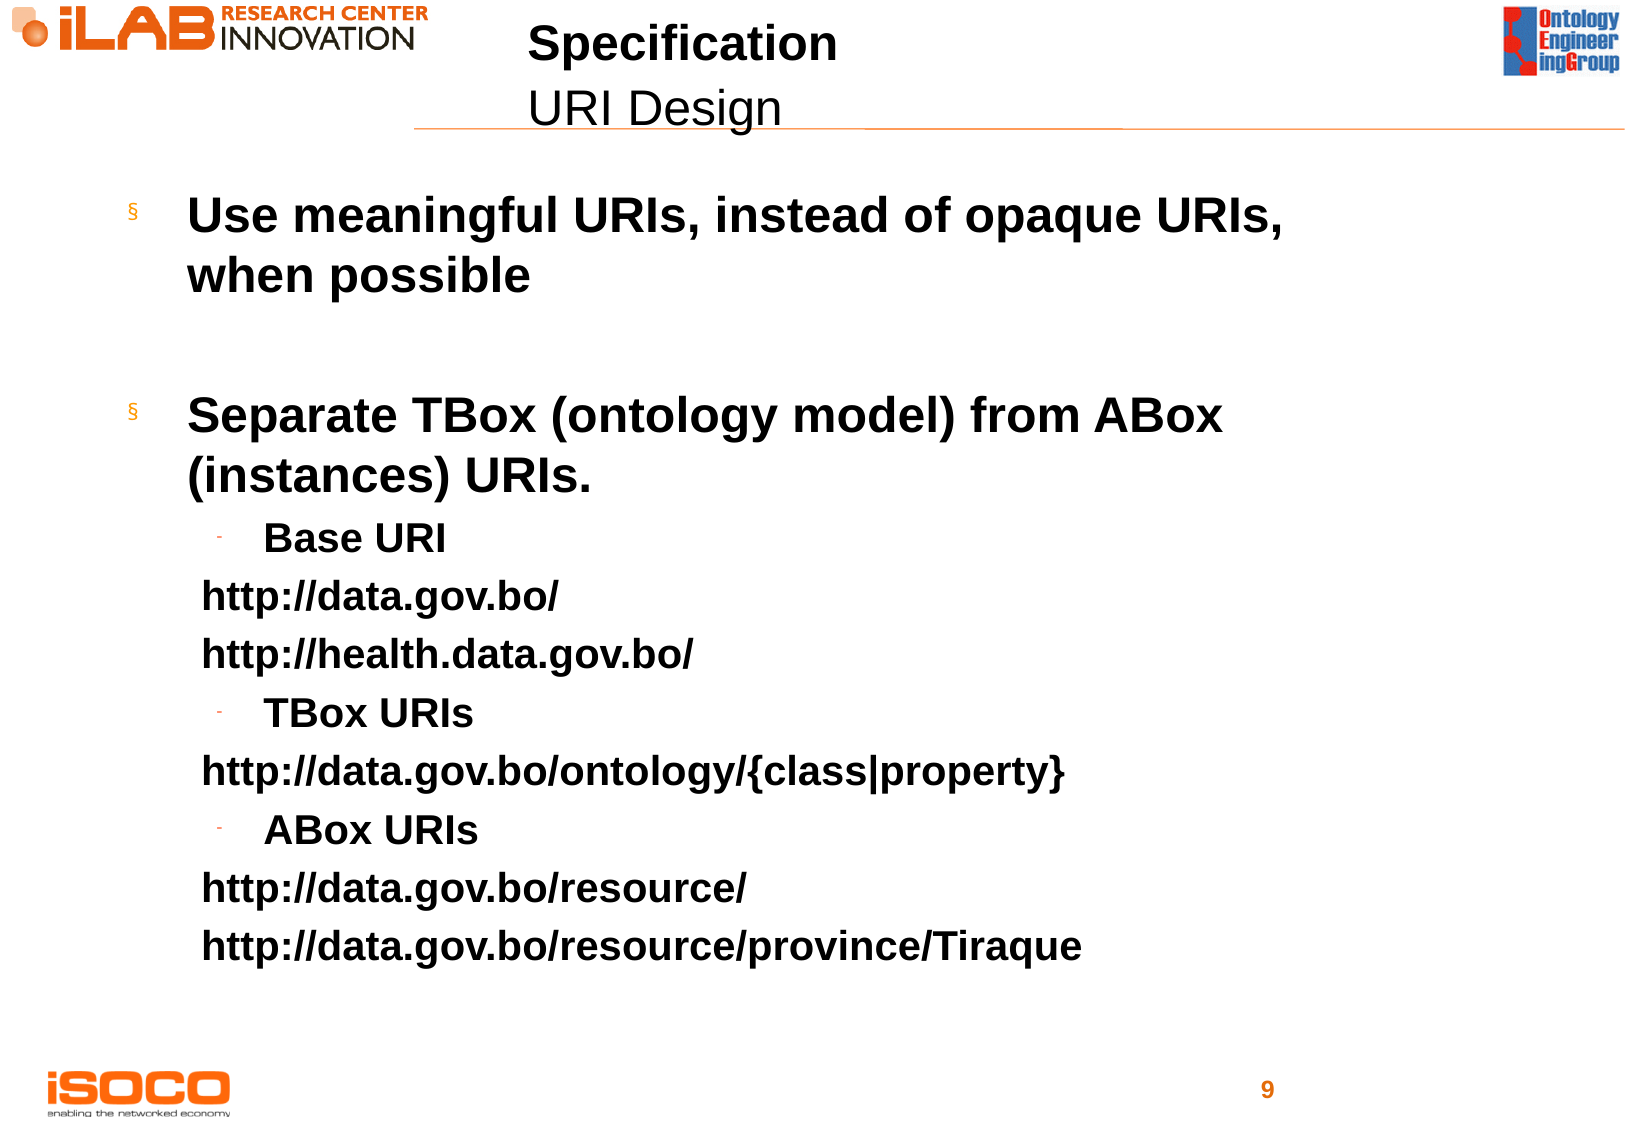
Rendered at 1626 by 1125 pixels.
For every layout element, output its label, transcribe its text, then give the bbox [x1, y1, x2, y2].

list Specification [452, 3, 1605, 54]
picture [47, 1071, 230, 1117]
picture [1501, 5, 1620, 77]
list URI Design [452, 67, 1605, 118]
text_box Use meaningful URIs, instead of opaque URIs, when possible Separate TBox (ontology model) from ABox (instances) URIs. Base URI http://data.gov.bo/ http://health.data.gov.bo/ TBox URIs http://data.gov.bo/ontology/{class|property} ABox URIs http://data.gov.bo/resource/ http://data.gov.bo/resource/province/Tiraque [112, 174, 1388, 1038]
picture [5, 0, 435, 55]
